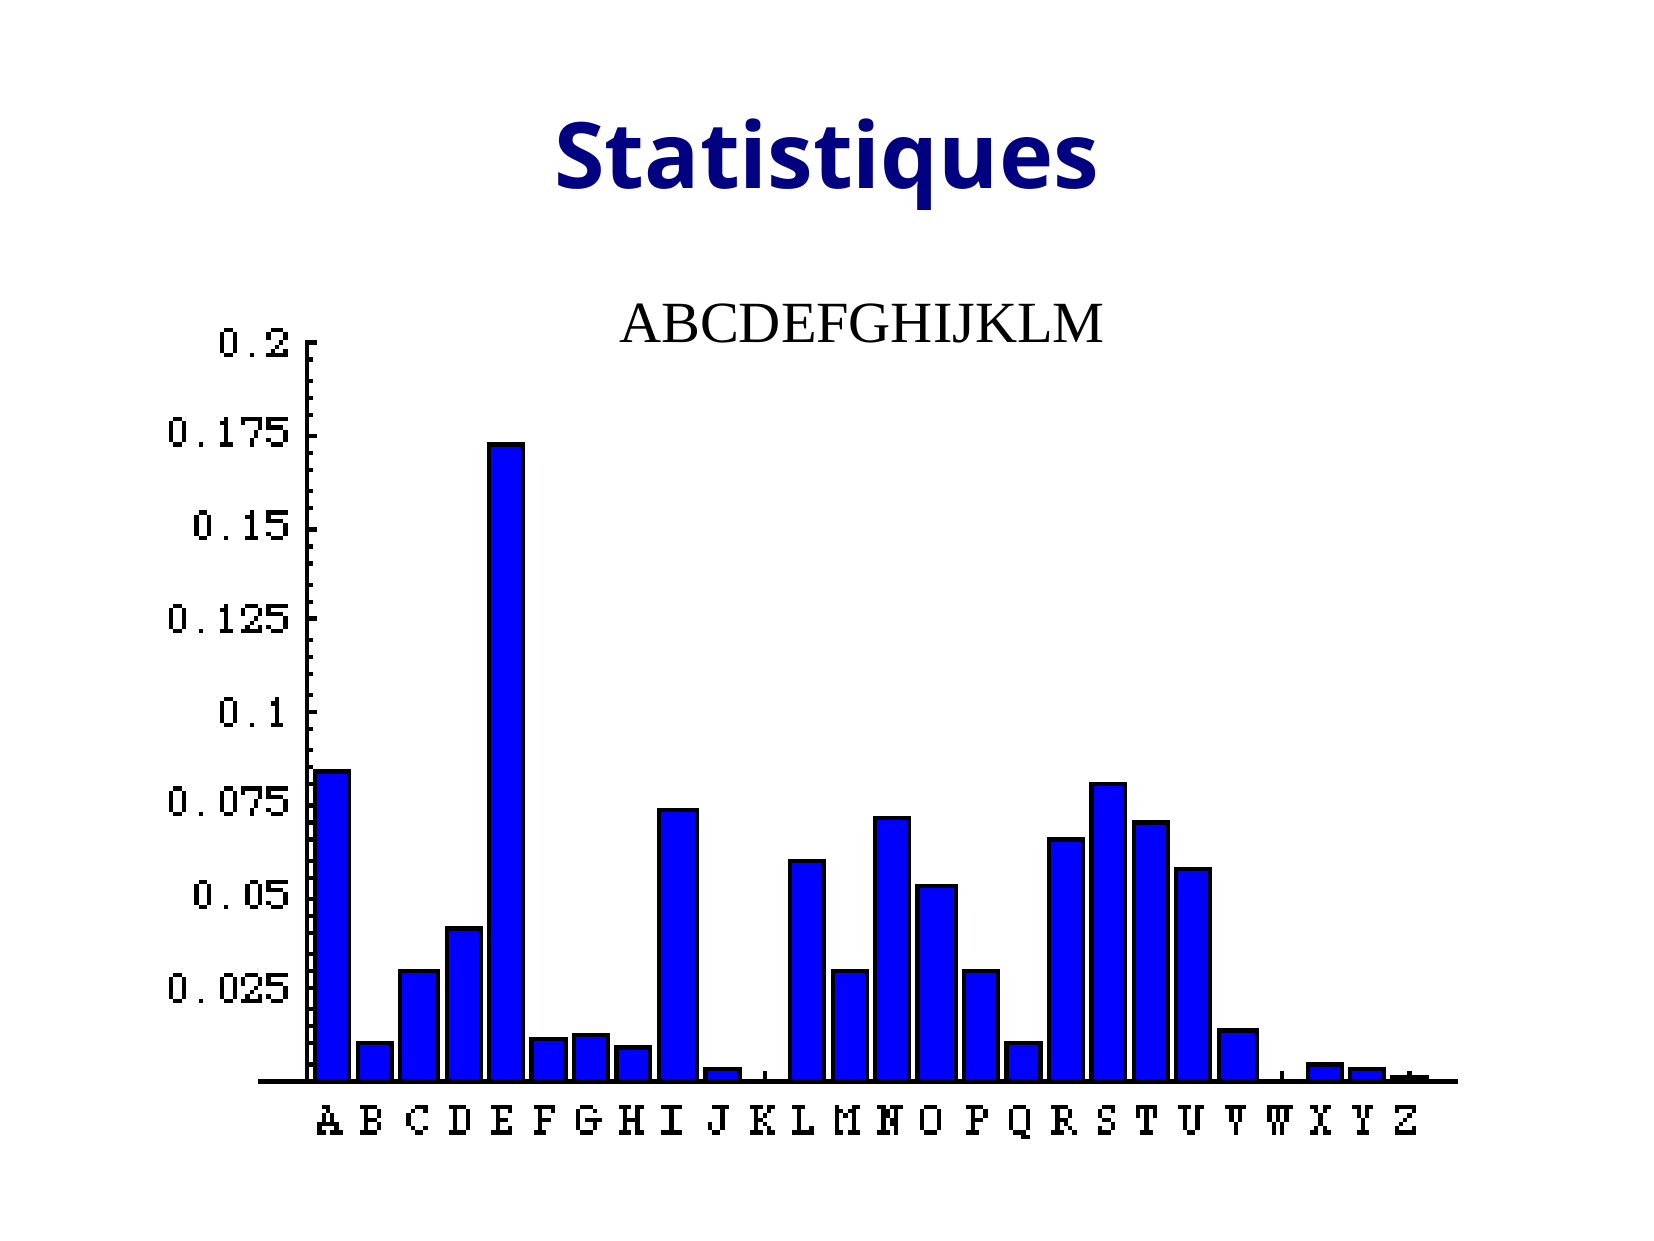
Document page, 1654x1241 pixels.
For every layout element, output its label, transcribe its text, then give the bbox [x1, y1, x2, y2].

picture [144, 324, 1480, 1152]
list ABCDEFGHIJKLM [82, 290, 1571, 1094]
title Statistiques [82, 56, 1571, 250]
